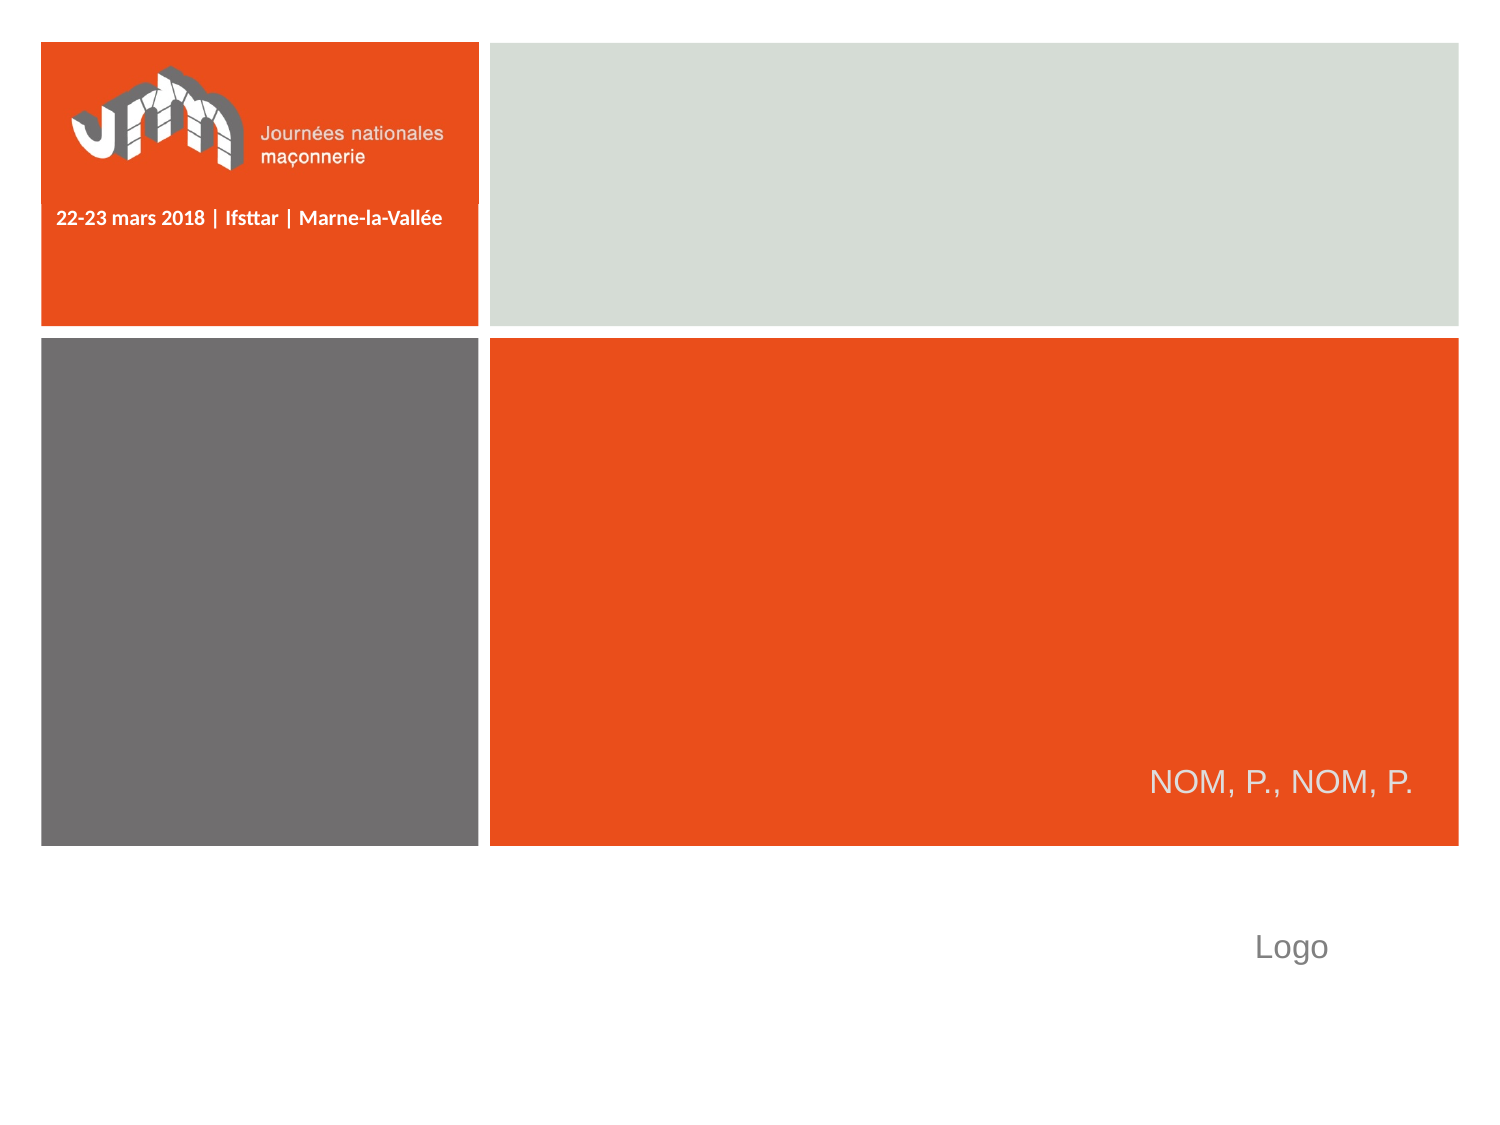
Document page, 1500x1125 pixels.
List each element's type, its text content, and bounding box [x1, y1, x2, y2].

text_box NOM, P., NOM, P. [519, 755, 1430, 827]
text_box Logo [1240, 921, 1453, 974]
picture [41, 42, 479, 204]
